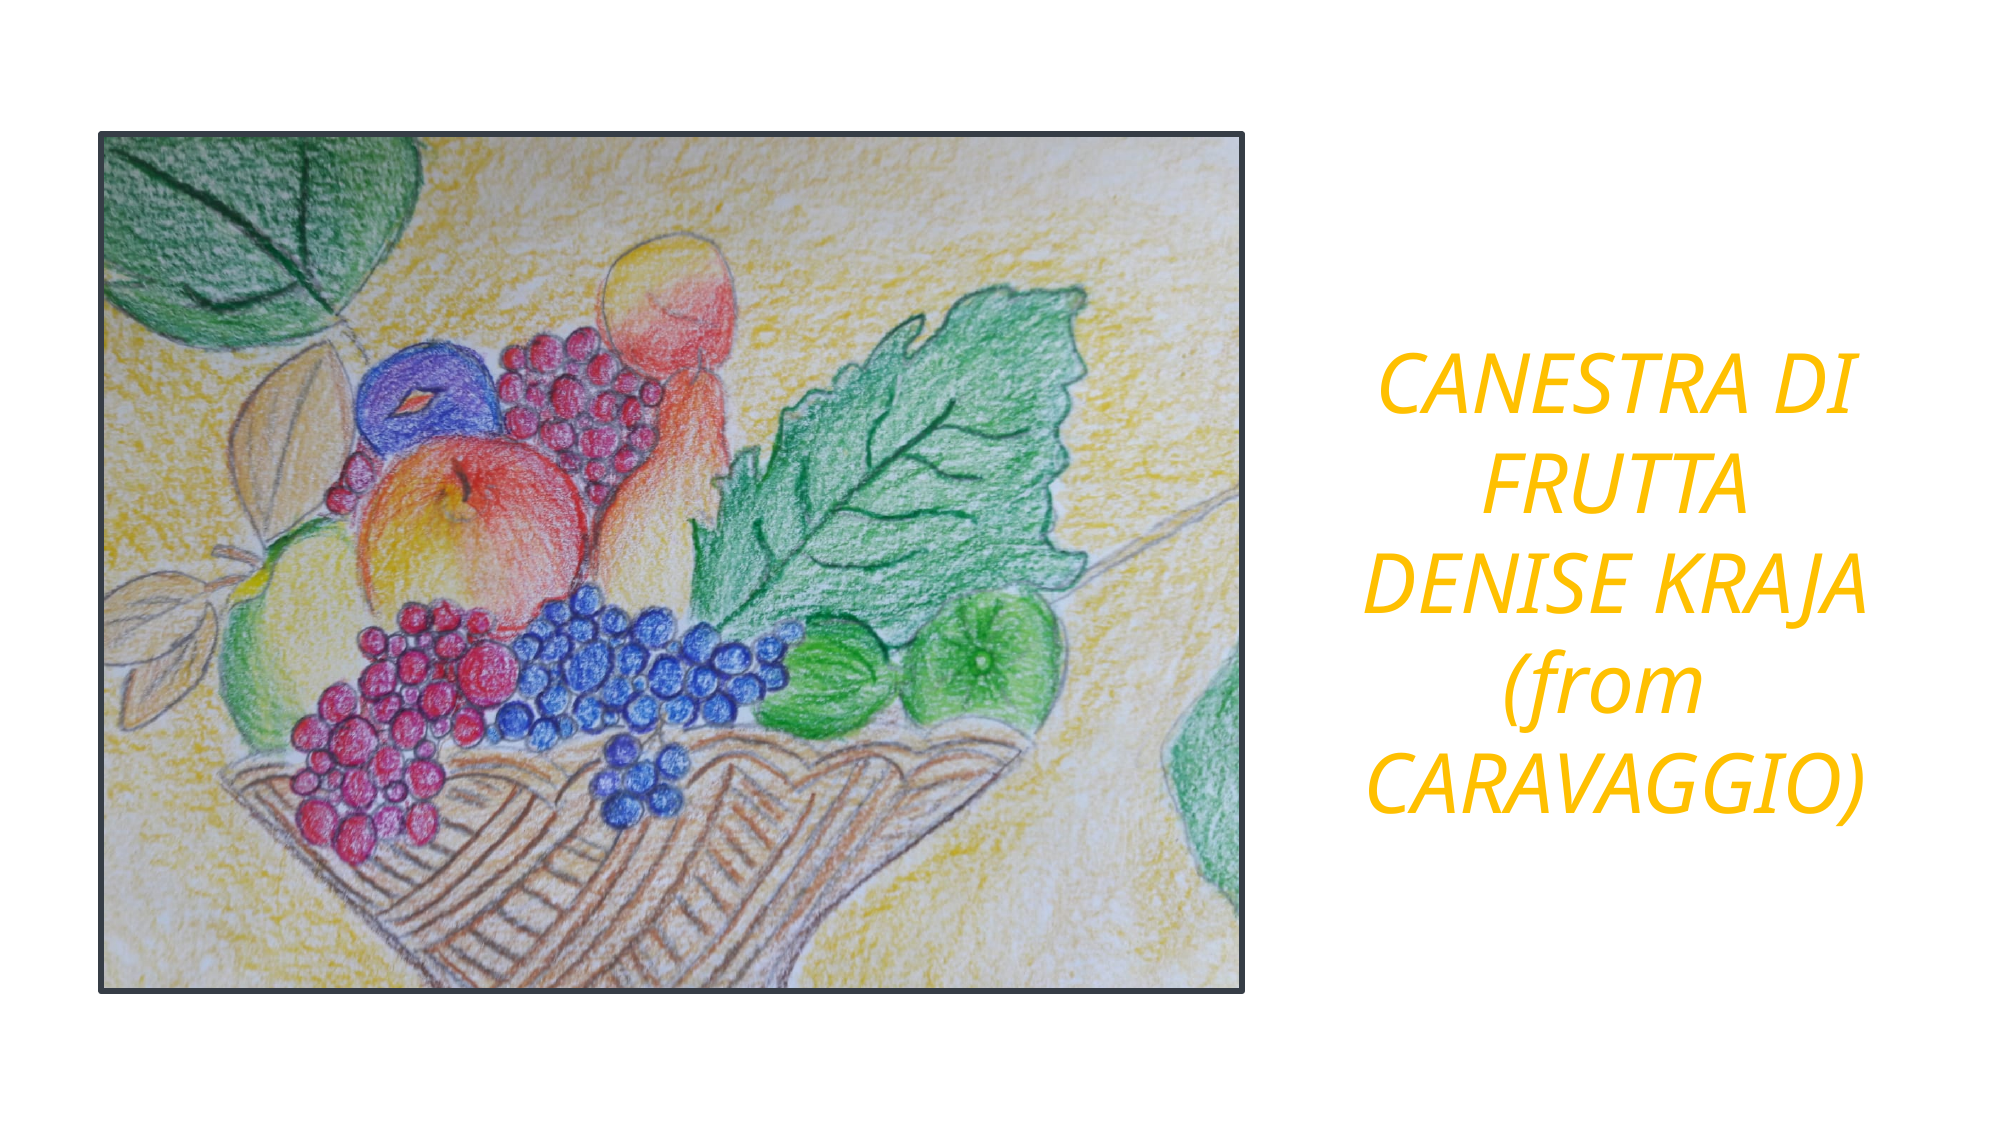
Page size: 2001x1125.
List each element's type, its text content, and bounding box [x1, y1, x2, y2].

title CANESTRA DI FRUTTA DENISE KRAJA (from CARAVAGGIO) [1251, 240, 1980, 838]
picture [104, 137, 1239, 989]
